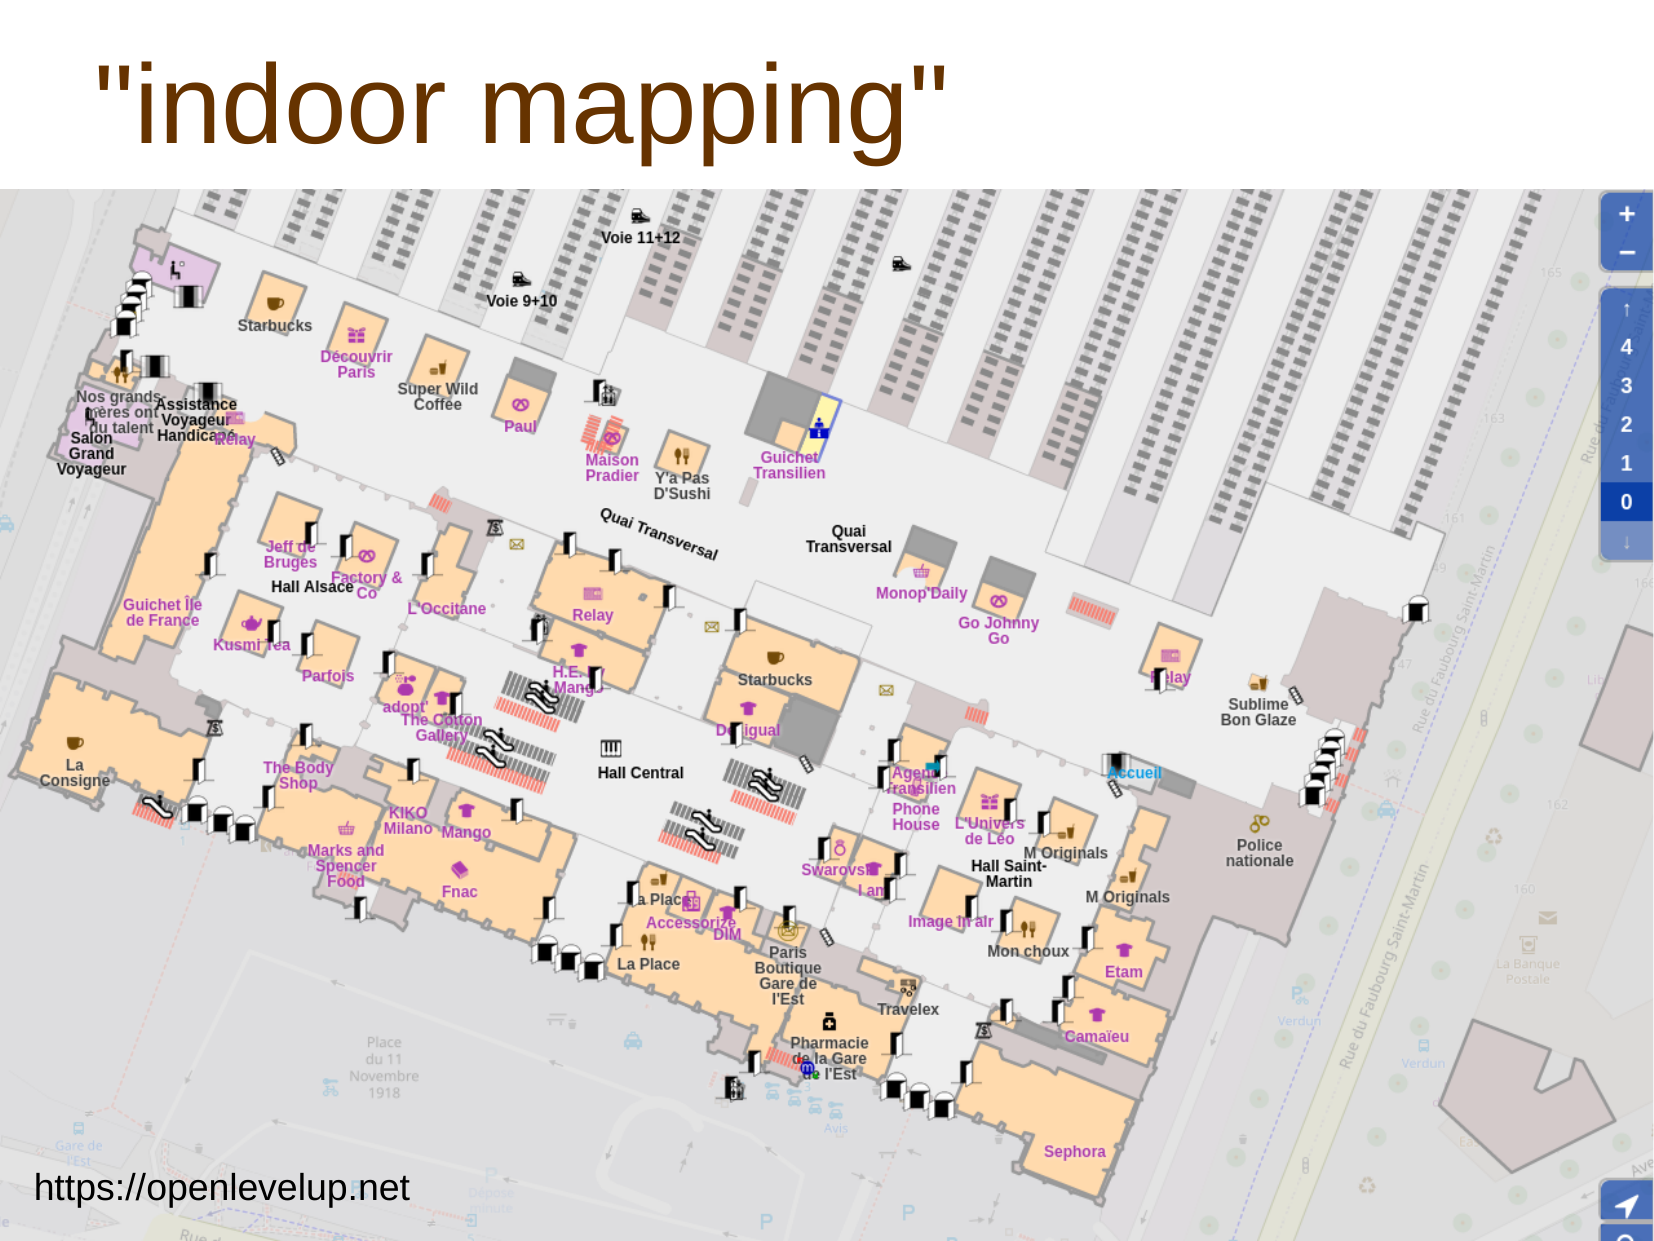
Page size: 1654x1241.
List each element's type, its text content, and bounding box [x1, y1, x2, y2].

title "indoor mapping" [94, 37, 1583, 172]
picture [0, 189, 1654, 1241]
text_box https://openlevelup.net [18, 1159, 517, 1217]
